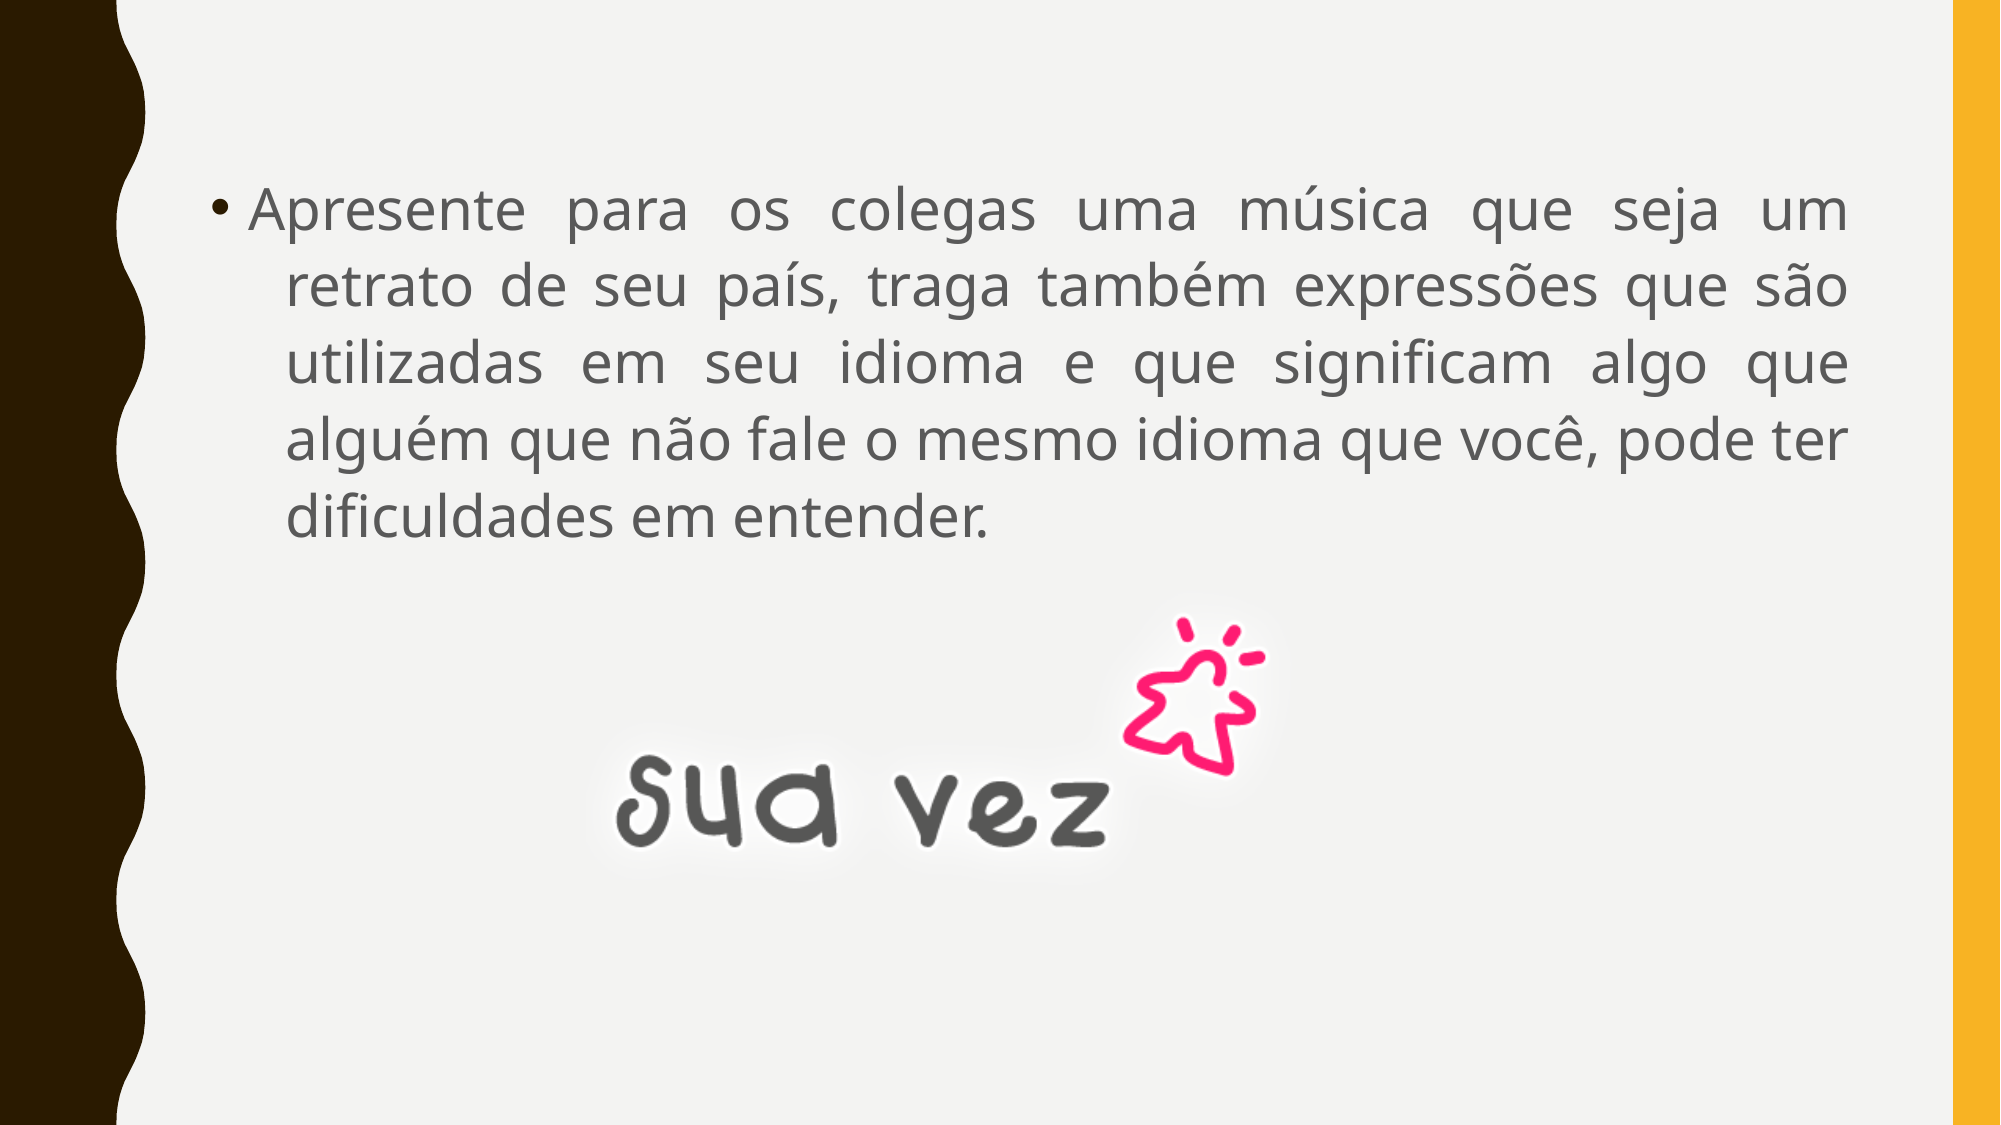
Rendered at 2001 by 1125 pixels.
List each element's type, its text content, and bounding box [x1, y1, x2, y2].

picture [586, 578, 1300, 885]
list Apresente para os colegas uma música que seja um retrato de seu país, traga também expressões que são utilizadas em seu idioma e que significam algo que alguém que não fale o mesmo idioma que você, pode ter dificuldades em entender. [195, 157, 1866, 747]
